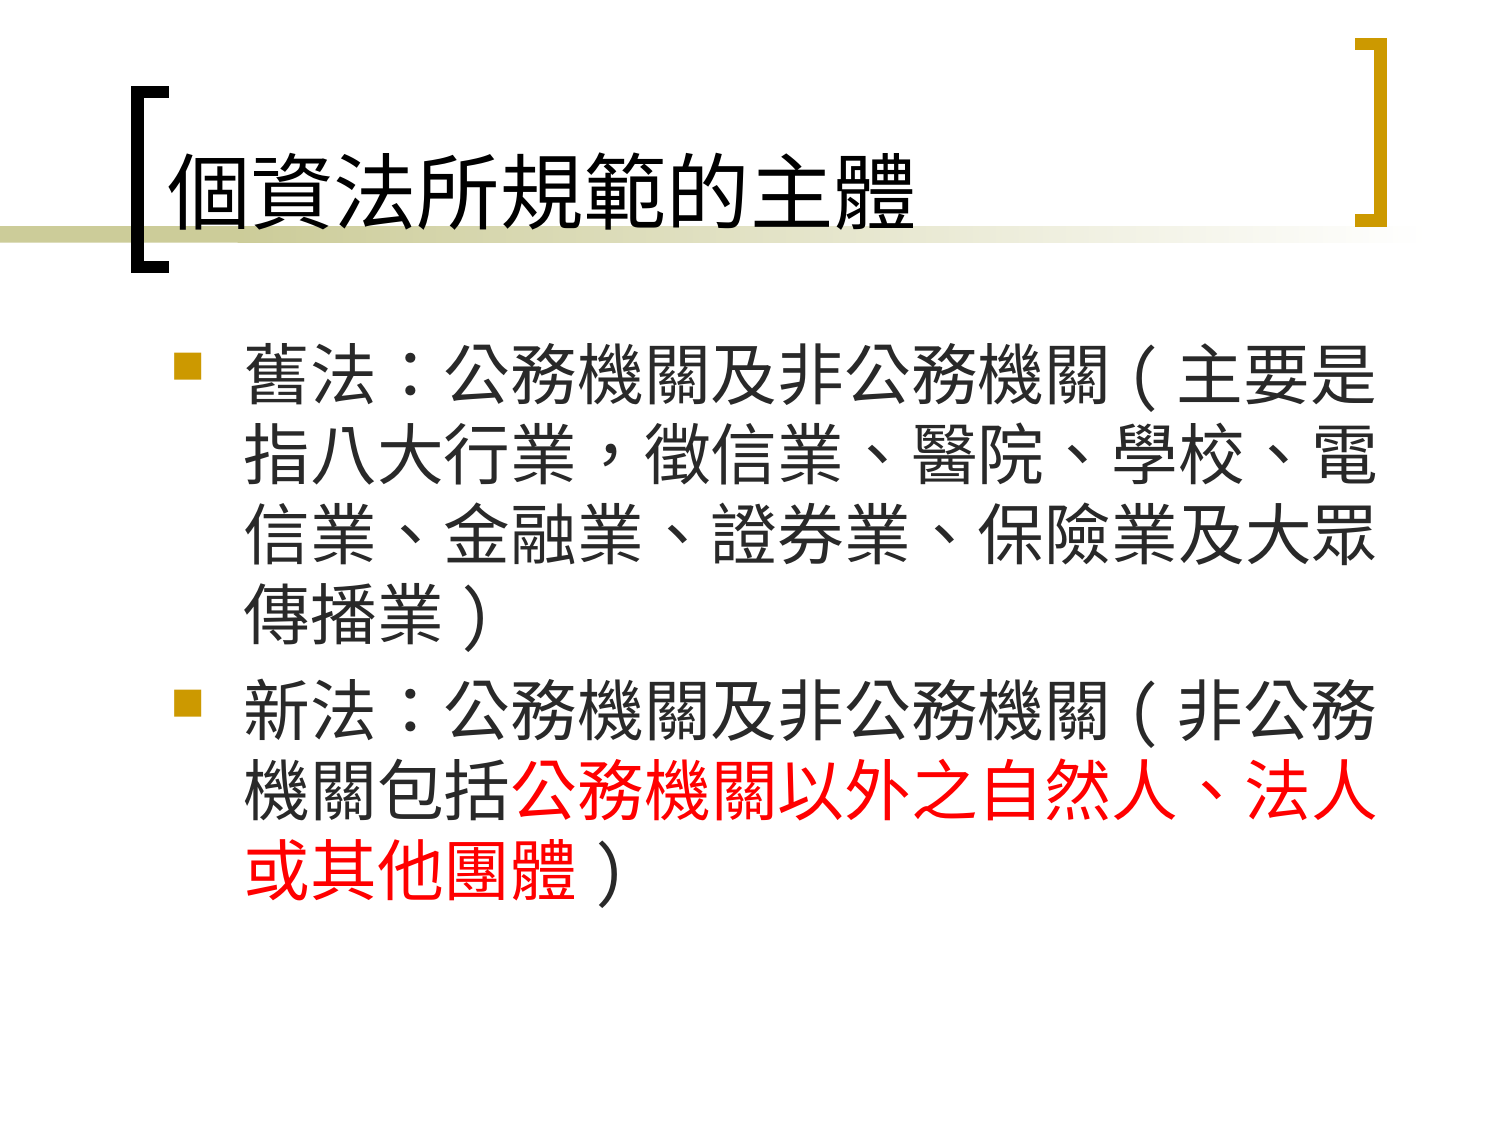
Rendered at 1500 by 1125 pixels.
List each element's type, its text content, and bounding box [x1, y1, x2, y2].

list 舊法：公務機關及非公務機關(主要是指八大行業，徵信業、醫院、學校、電信業、金融業、證券業、保險業及大眾傳播業) 新法：公務機關及非公務機關(非公務機關包括公務機關以外之自然人、法人或其他團體) [155, 324, 1413, 1000]
title 個資法所規範的主體 [152, 15, 1328, 248]
